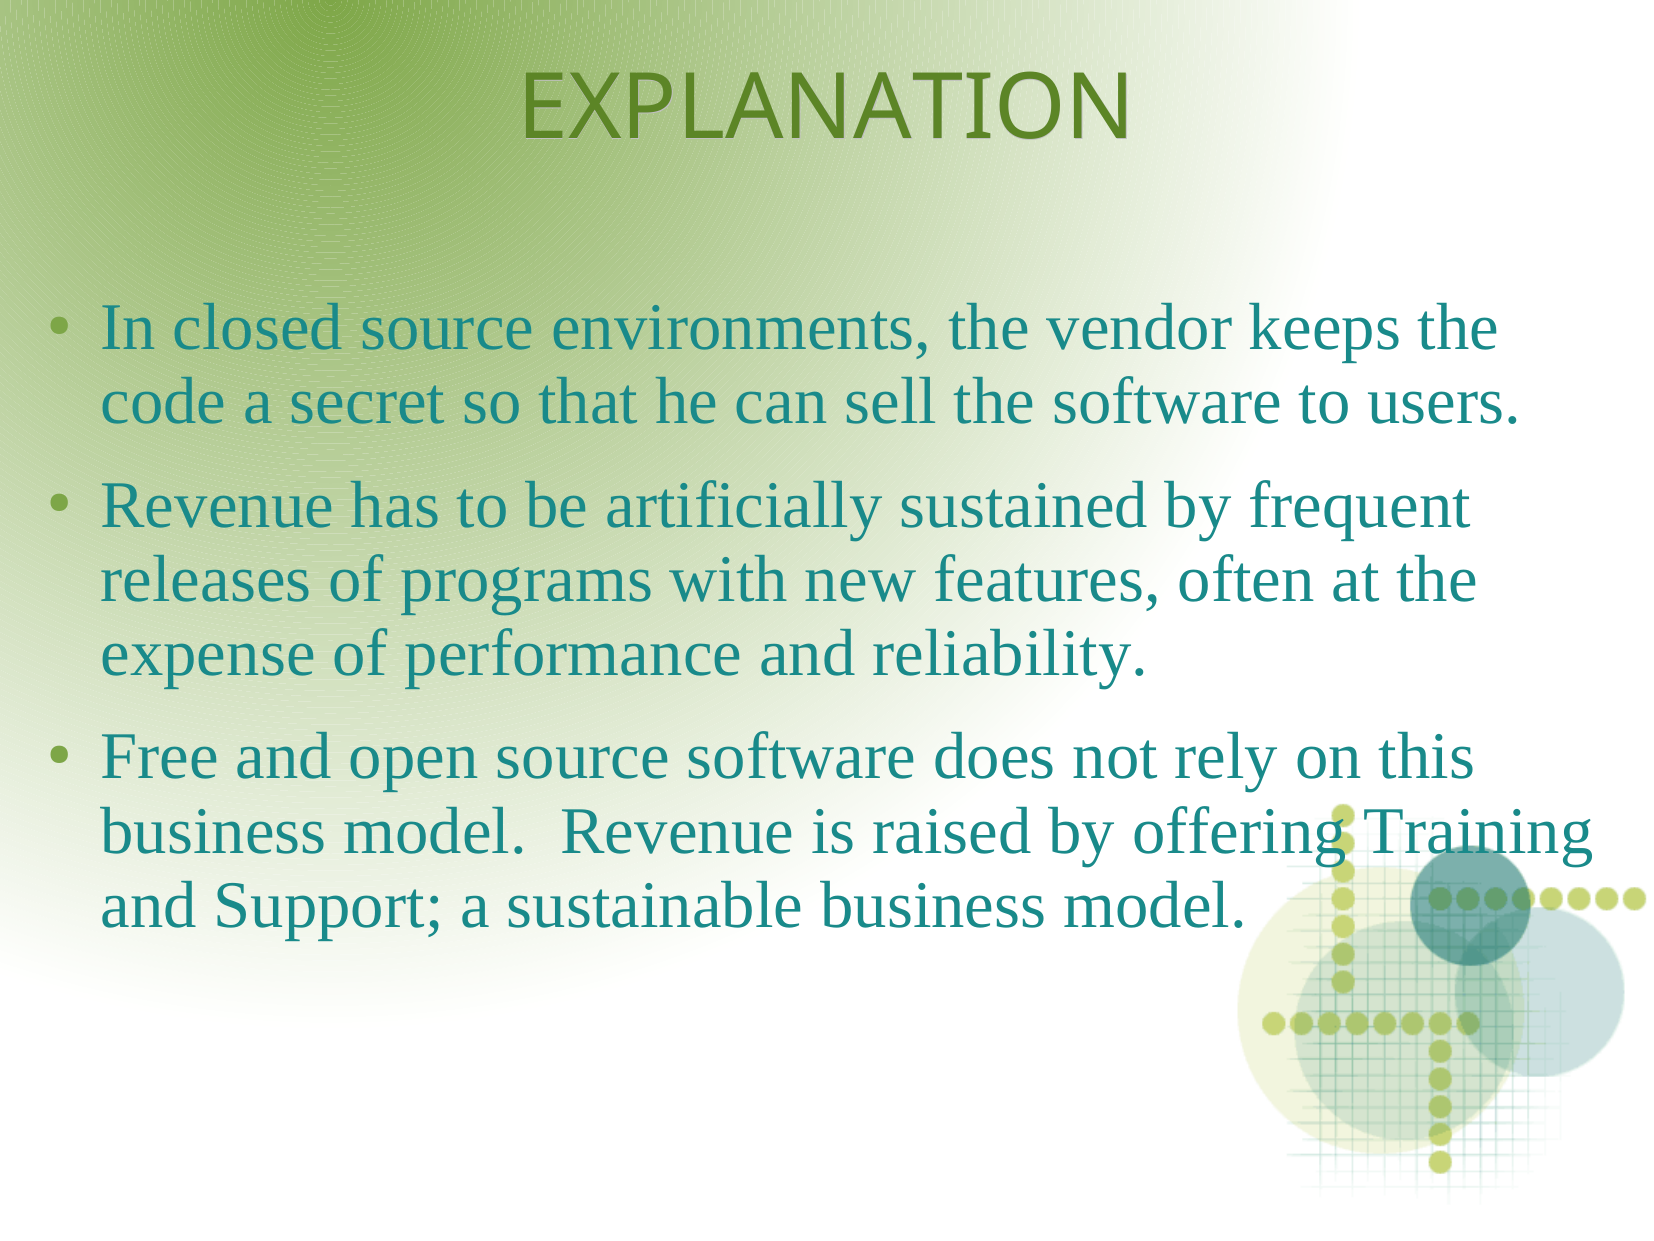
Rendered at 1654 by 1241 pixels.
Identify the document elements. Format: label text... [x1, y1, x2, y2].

title EXPLANATION [59, 29, 1595, 178]
list In closed source environments, the vendor keeps the code a secret so that he can sell the software to users. Revenue has to be artificially sustained by frequent releases of programs with new features, often at the expense of performance and reliability. Free and open source software does not rely on this business model. Revenue is raised by offering Training and Support; a sustainable business model. [29, 290, 1625, 1094]
picture [1224, 792, 1654, 1211]
